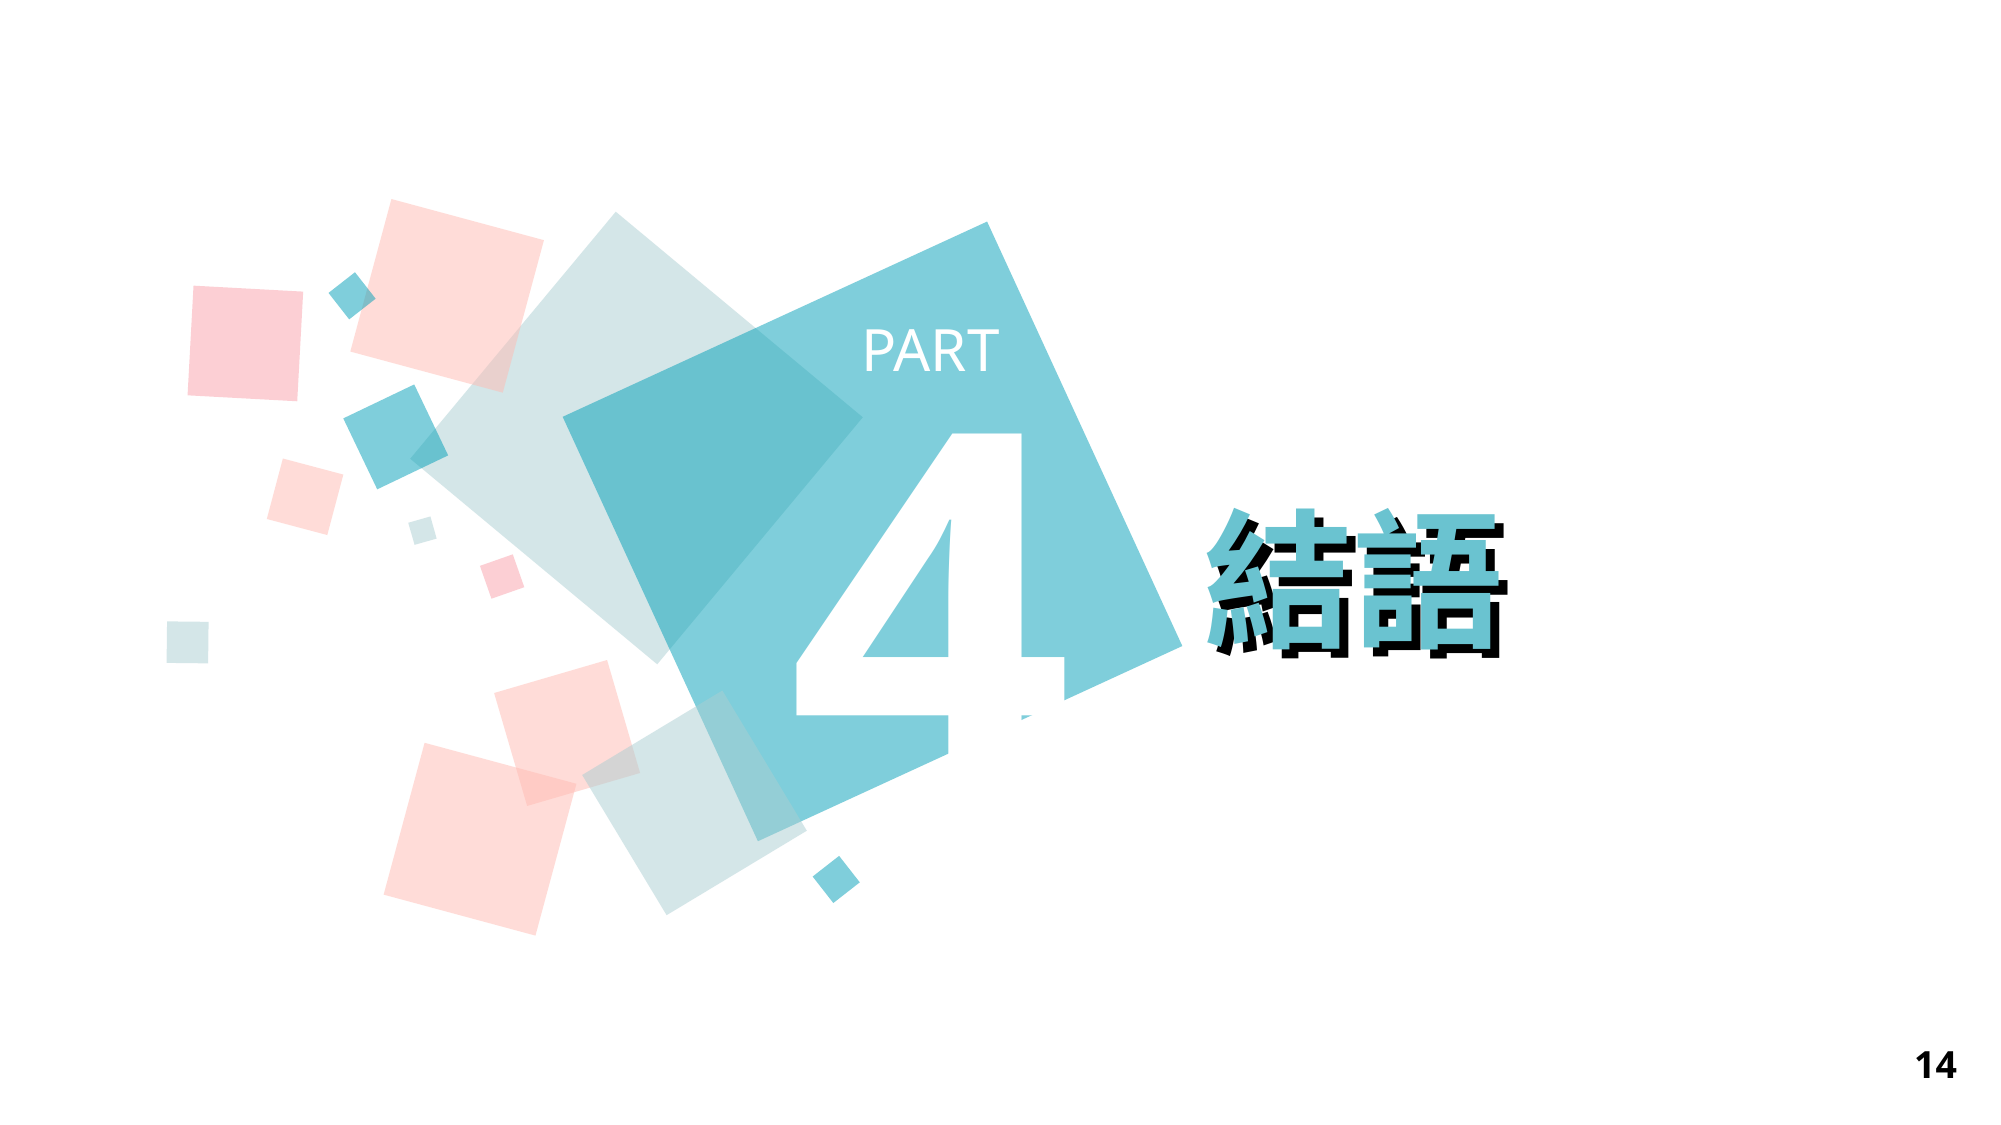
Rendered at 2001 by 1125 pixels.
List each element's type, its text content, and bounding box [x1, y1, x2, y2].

text_box 14 [1899, 1033, 1973, 1094]
text_box 4 [774, 283, 1087, 903]
text_box PART [845, 305, 1016, 392]
text_box 結語 [1188, 479, 1522, 677]
